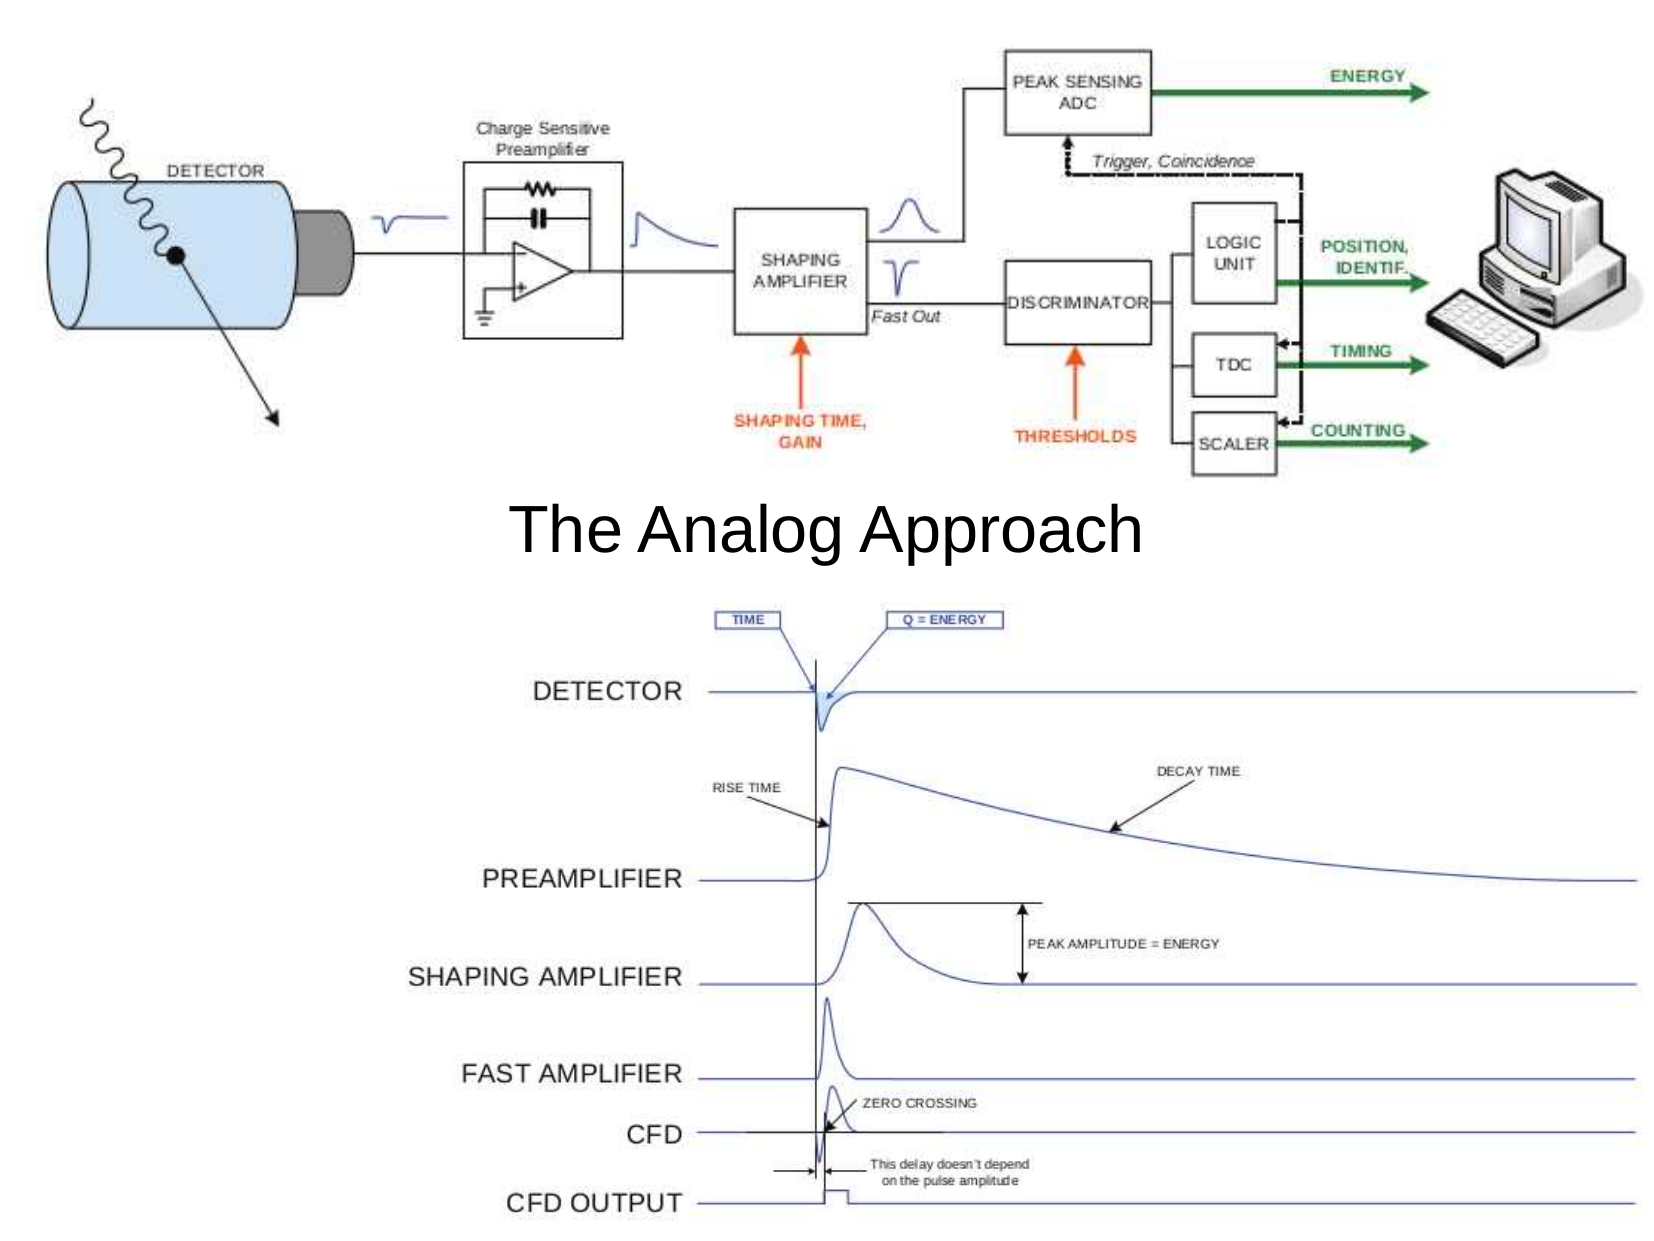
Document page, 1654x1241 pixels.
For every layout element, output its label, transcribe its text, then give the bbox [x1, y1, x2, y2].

picture [405, 602, 1654, 1233]
picture [22, 32, 1654, 496]
subtitle The Analog Approach [82, 496, 1571, 1010]
